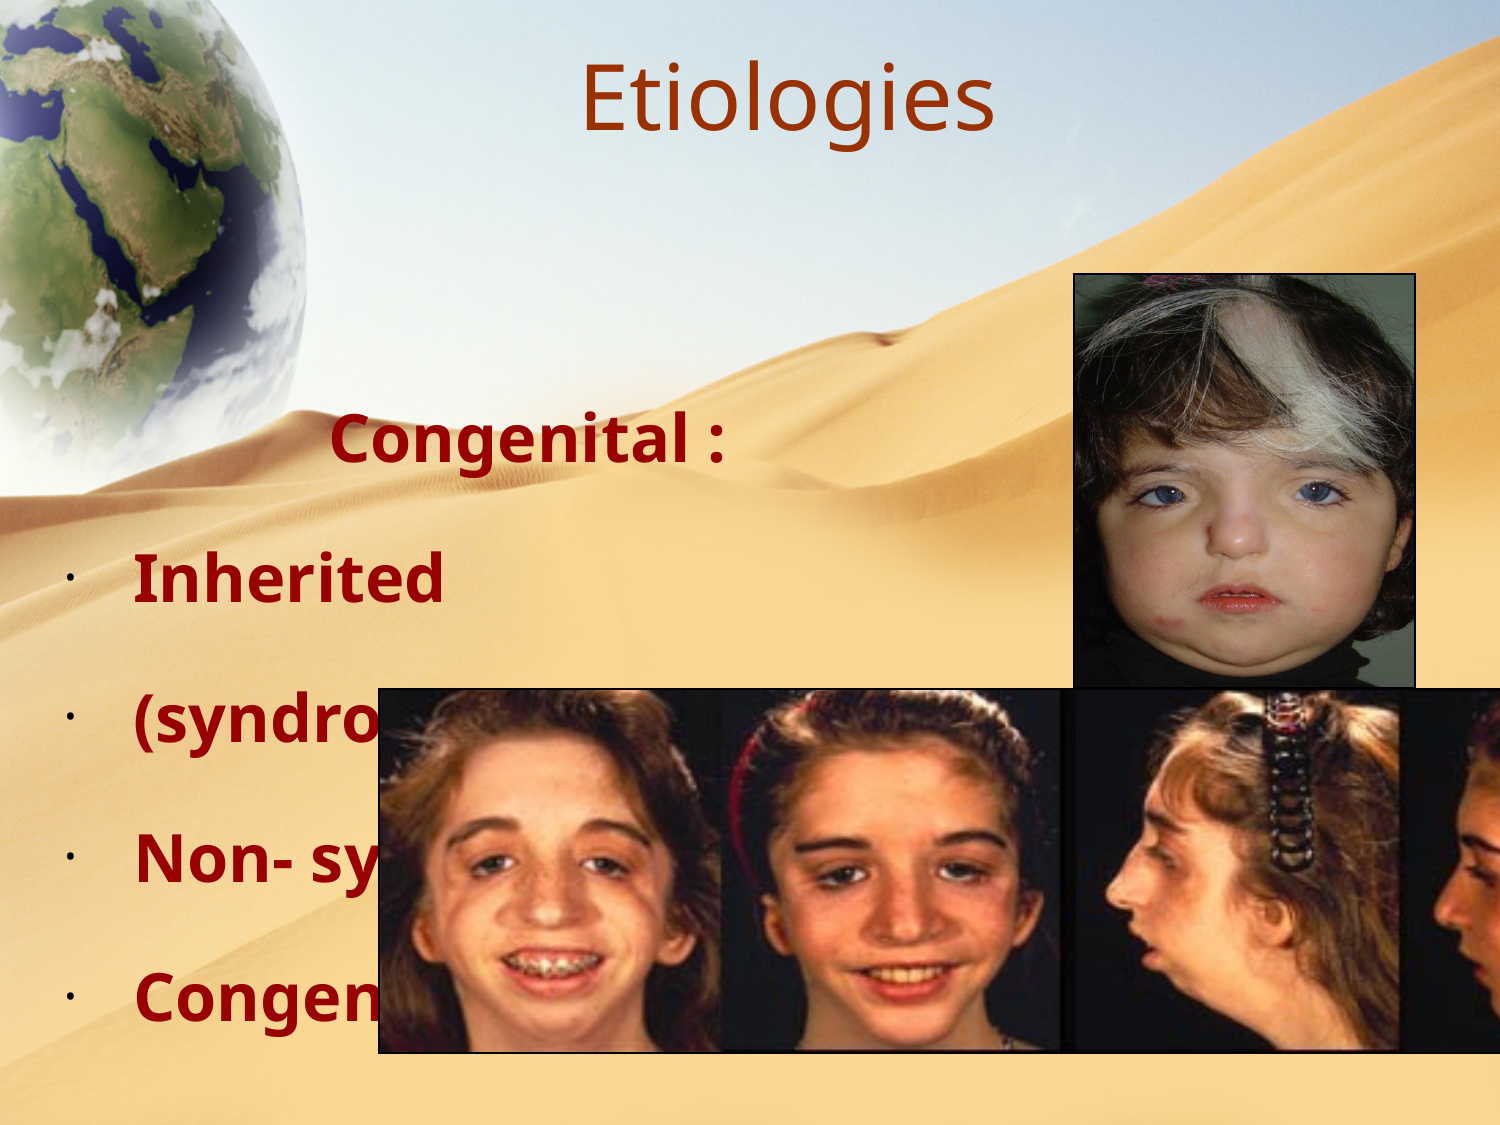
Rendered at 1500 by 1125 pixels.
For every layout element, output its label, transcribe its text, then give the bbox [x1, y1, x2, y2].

text_box Congenital : Inherited (syndromic less common Non- syndromic common Congenital infection (TORCH) [50, 375, 1251, 1101]
picture [1074, 275, 1415, 687]
picture [380, 689, 1500, 1053]
text_box Etiologies [162, 24, 1438, 213]
picture [0, 0, 1500, 1125]
